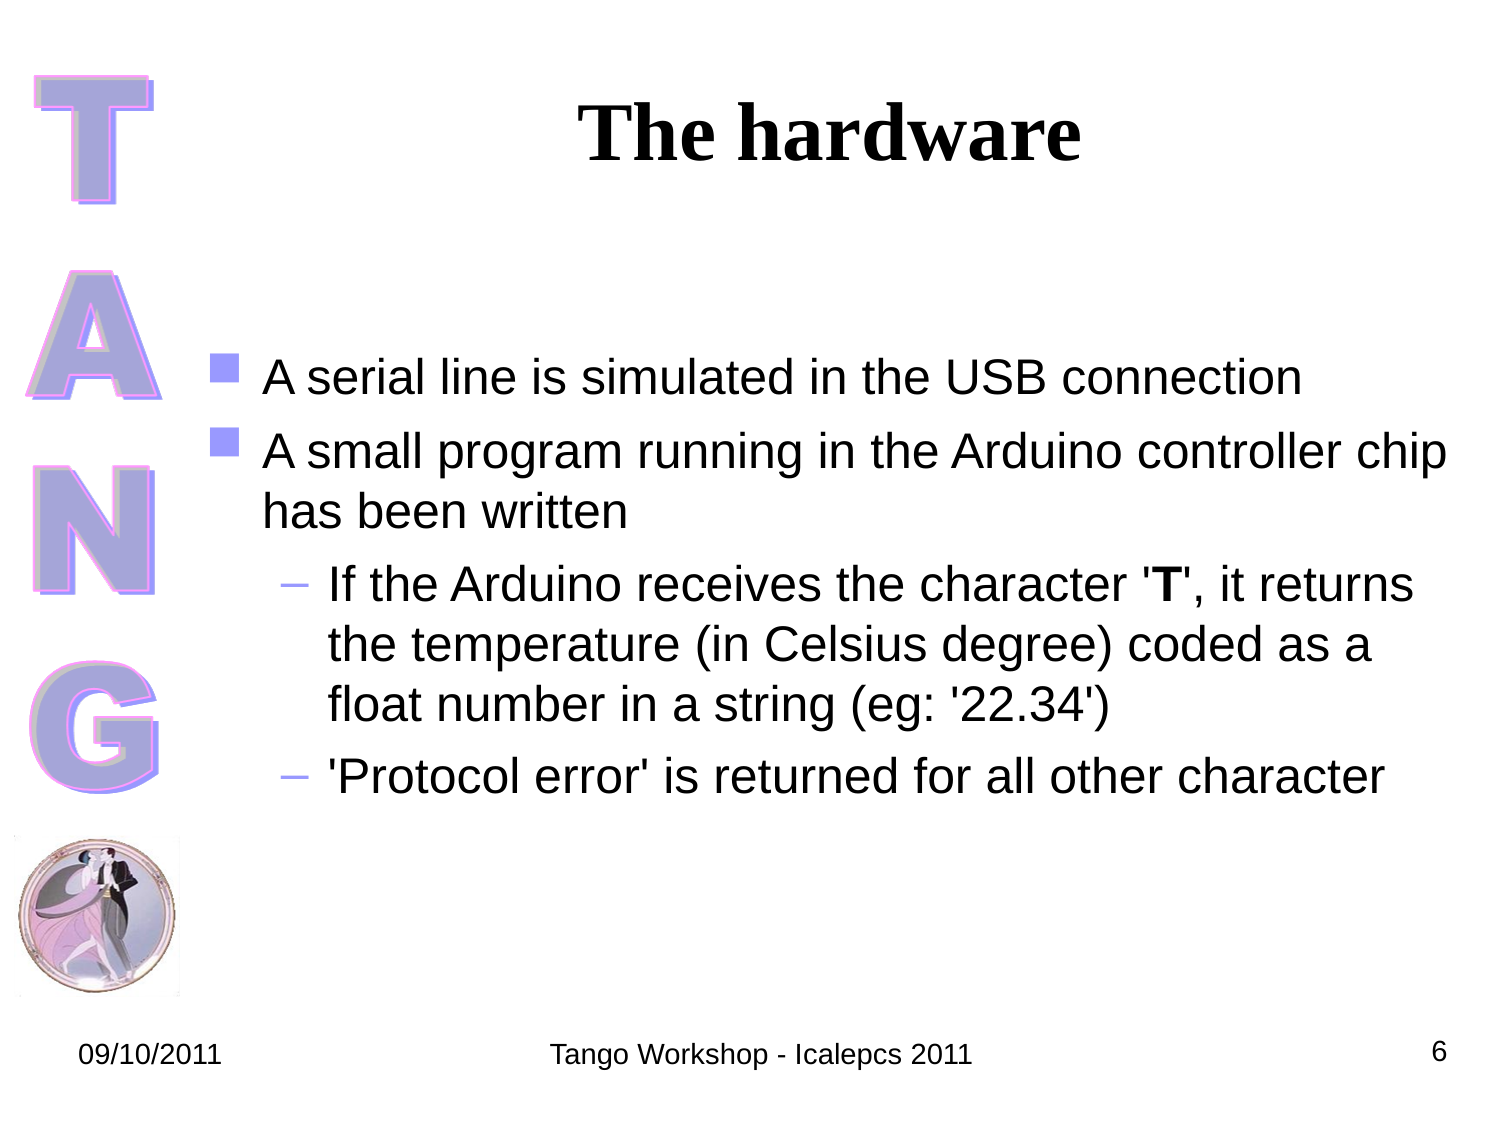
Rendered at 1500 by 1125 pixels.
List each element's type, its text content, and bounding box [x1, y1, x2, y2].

picture [13, 74, 184, 1001]
title The hardware [192, 67, 1468, 187]
list A serial line is simulated in the USB connection A small program running in the Arduino controller chip has been written If the Arduino receives the character 'T', it returns the temperature (in Celsius degree) coded as a float number in a string (eg: '22.34') 'Protocol error' is returned for all other character [191, 261, 1467, 953]
